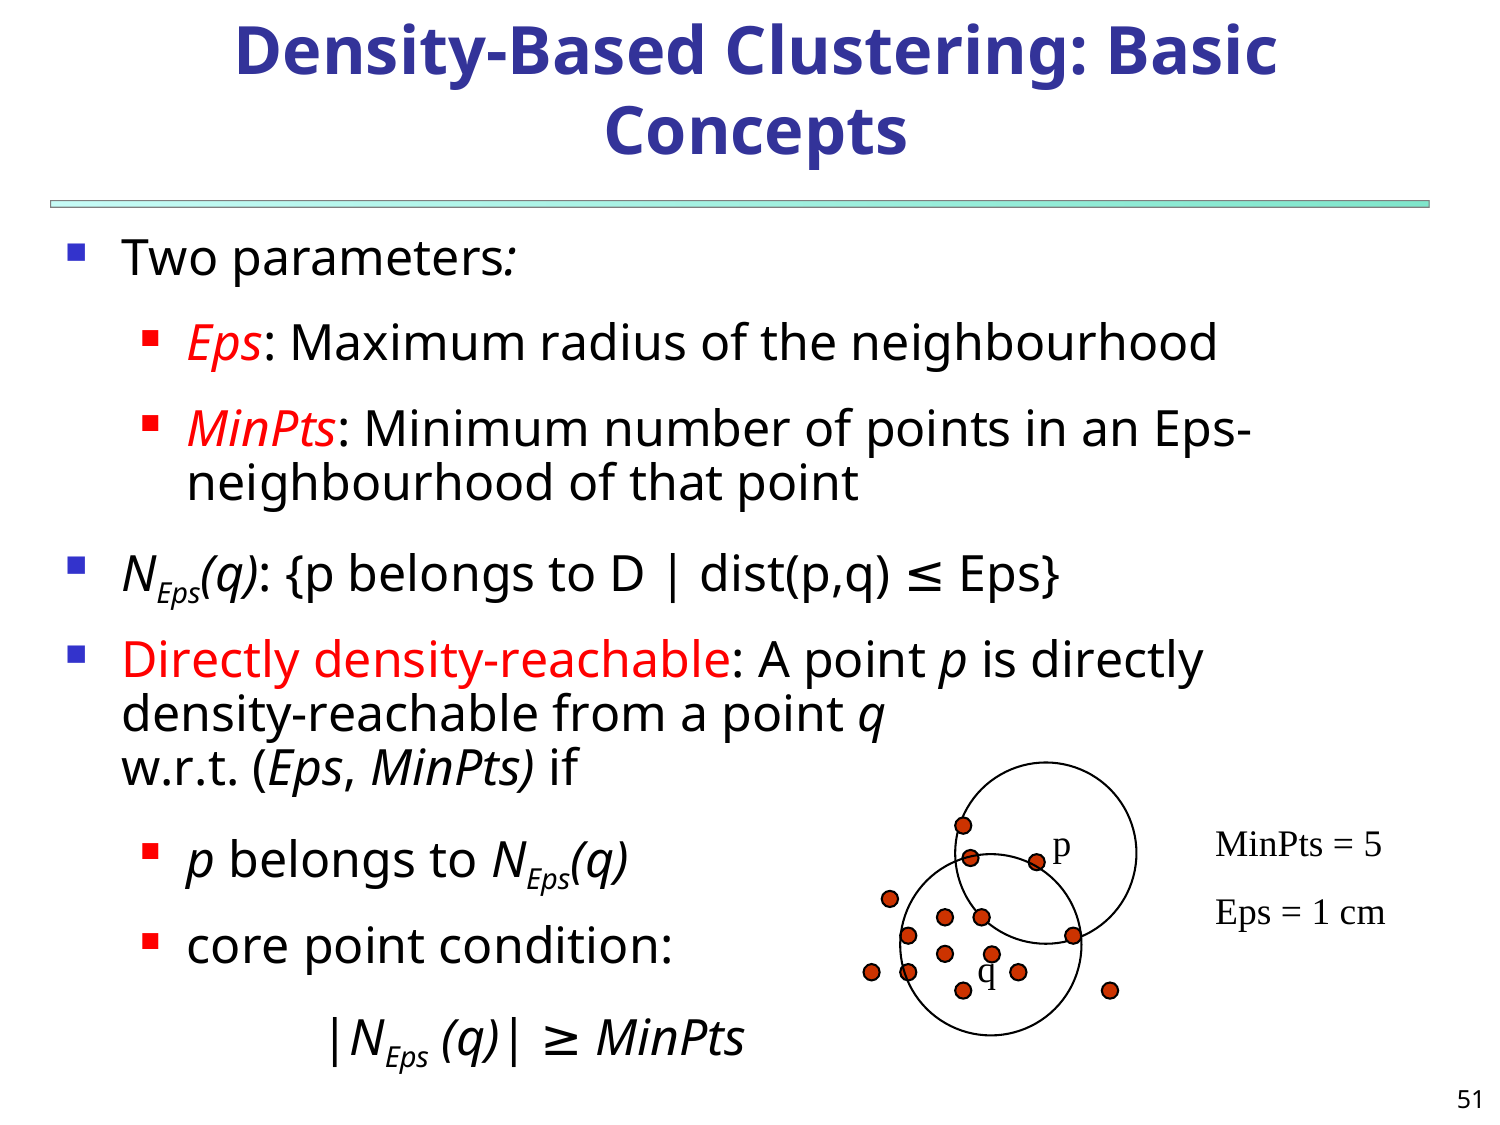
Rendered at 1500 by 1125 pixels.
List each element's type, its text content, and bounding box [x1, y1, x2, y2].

text_box [973, 909, 990, 926]
text_box q [962, 937, 1025, 998]
list Two parameters: Eps: Maximum radius of the neighbourhood MinPts: Minimum number of points in an Eps-neighbourhood of that point NEps(q): {p belongs to D | dist(p,q) ≤ Eps} Directly density-reachable: A point p is directly density-reachable from a point q w.r.t. (Eps, MinPts) if p belongs to NEps(q) core point condition: |NEps (q)| ≥ MinPts [49, 224, 1350, 1081]
text_box [881, 890, 899, 908]
text_box [983, 946, 1000, 963]
text_box [863, 964, 880, 981]
text_box [1029, 865, 1037, 871]
text_box [962, 849, 978, 857]
text_box p [1037, 811, 1101, 872]
text_box <number> [1187, 1062, 1500, 1125]
text_box [955, 817, 972, 834]
text_box [936, 945, 954, 962]
text_box [962, 857, 979, 867]
text_box [1065, 927, 1080, 944]
title Density-Based Clustering: Basic Concepts [62, 0, 1450, 175]
text_box MinPts = 5 Eps = 1 cm [1200, 811, 1500, 940]
text_box [902, 927, 917, 944]
text_box [900, 968, 905, 980]
text_box [1028, 854, 1037, 864]
text_box [955, 982, 966, 999]
text_box [1101, 982, 1119, 999]
text_box [904, 964, 917, 981]
text_box [936, 909, 954, 926]
